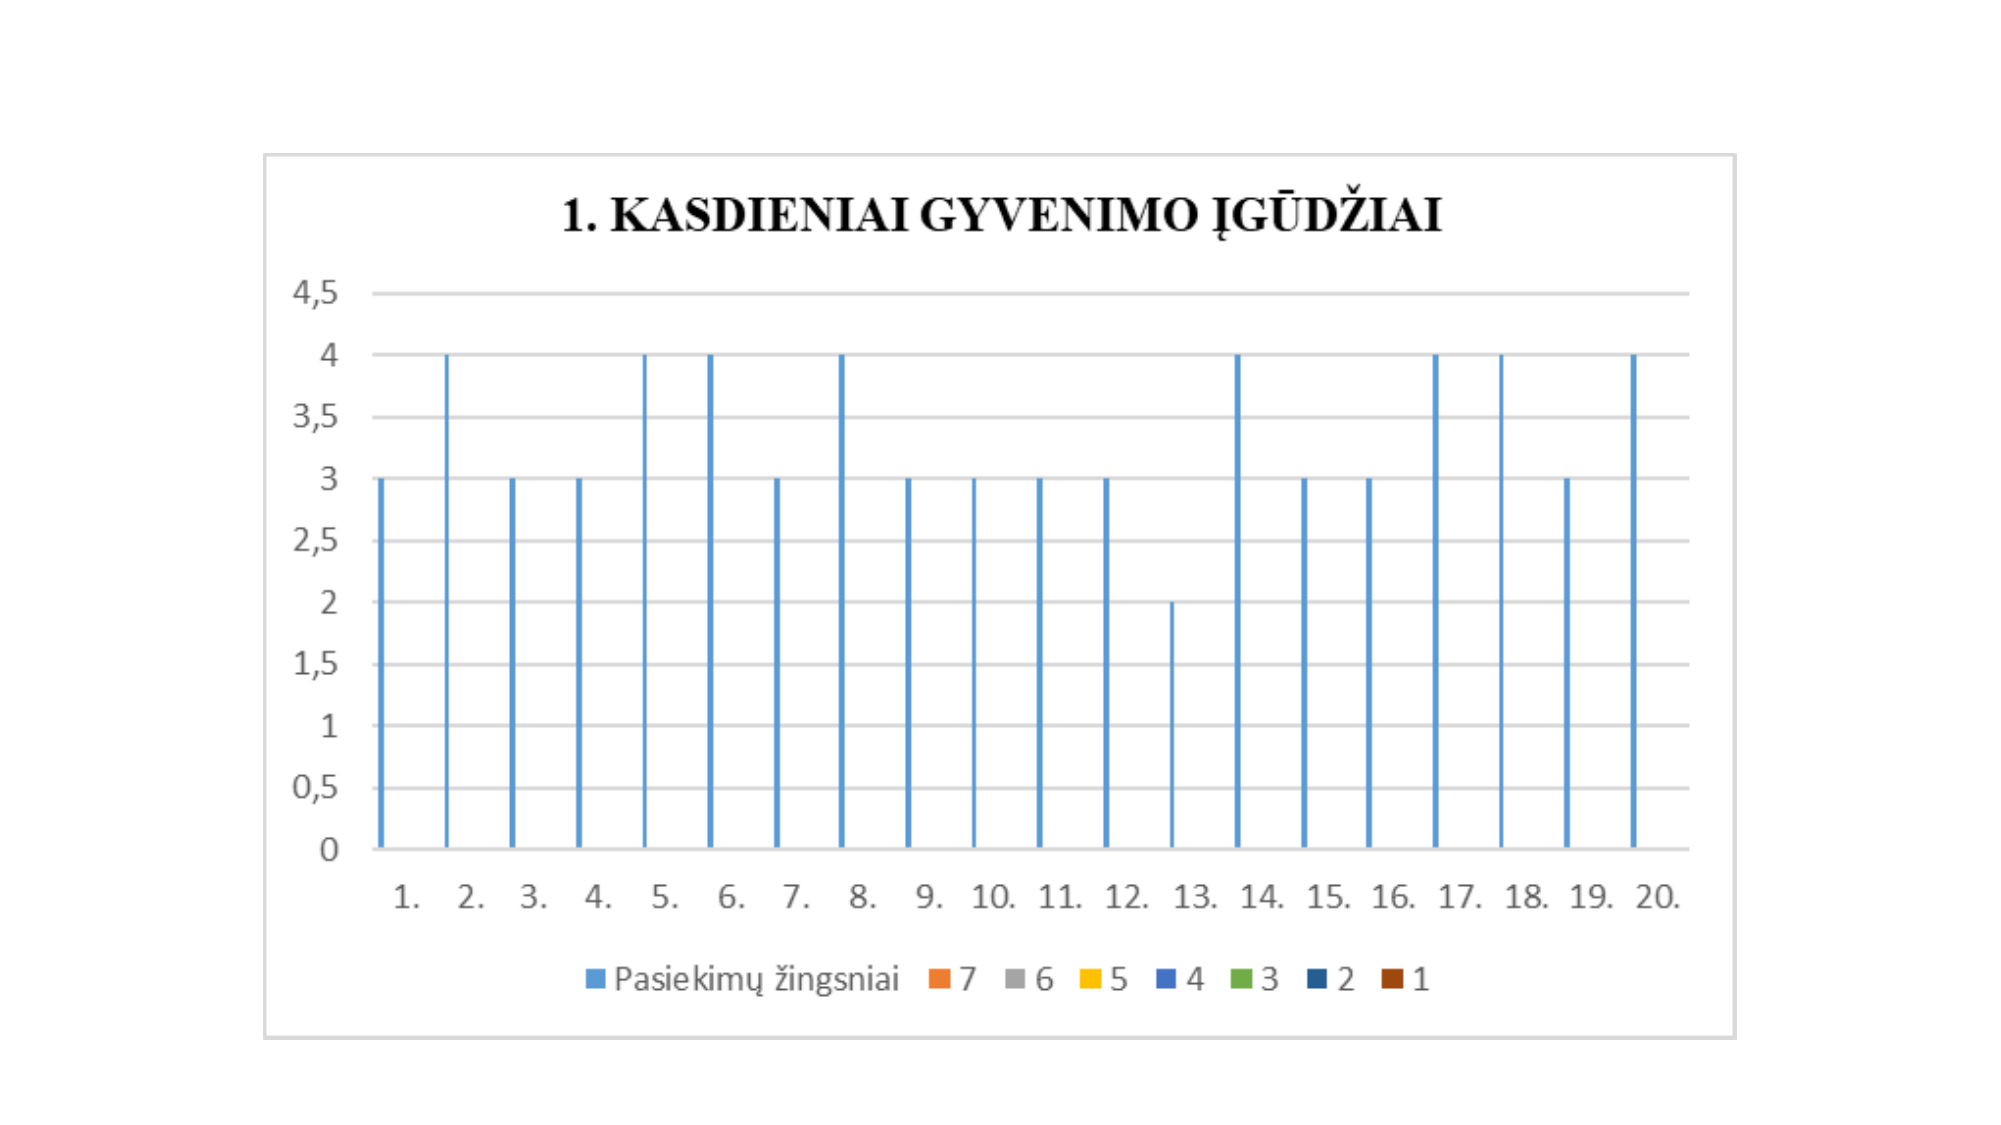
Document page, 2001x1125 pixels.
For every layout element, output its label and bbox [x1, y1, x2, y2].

picture [263, 153, 1737, 1040]
